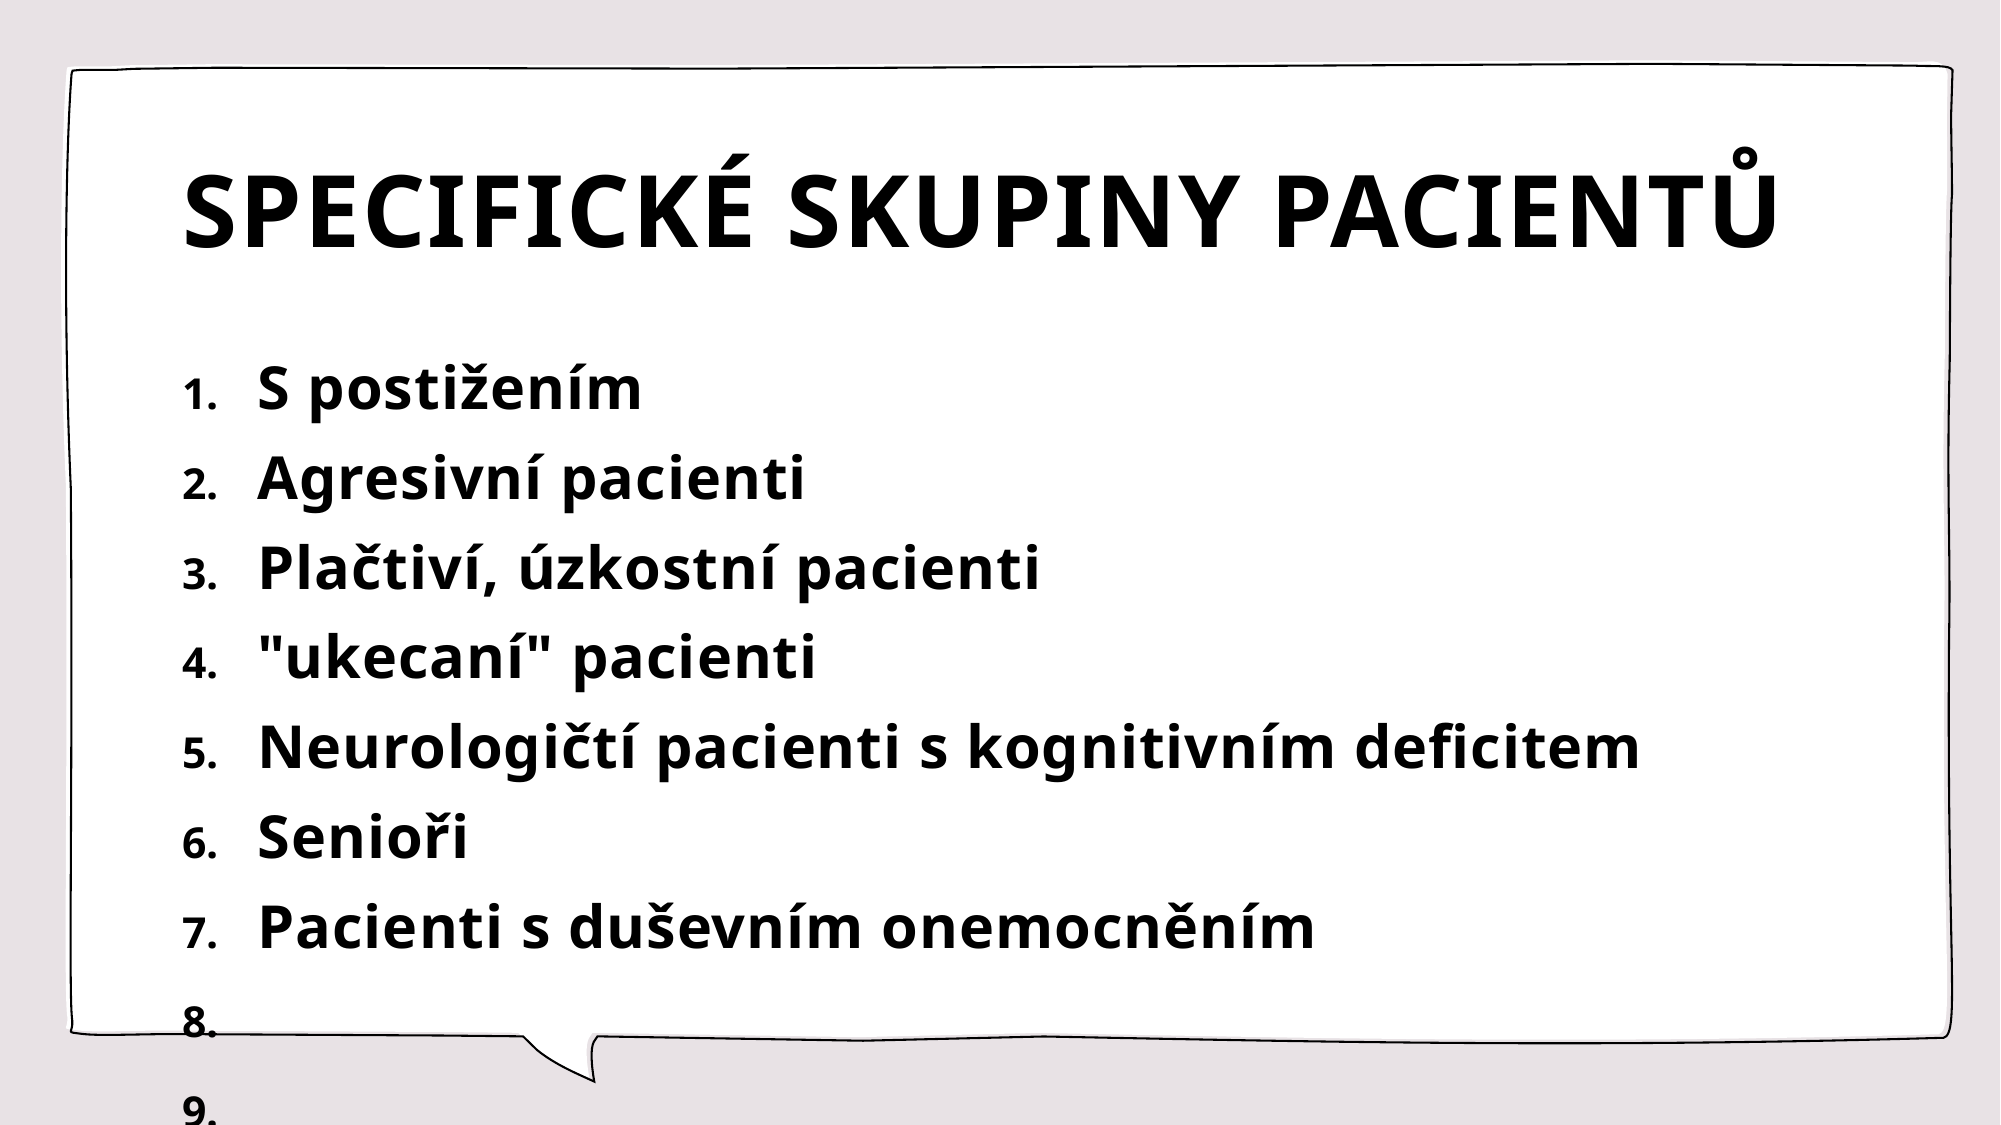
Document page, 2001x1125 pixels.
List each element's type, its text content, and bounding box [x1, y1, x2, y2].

list S postižením Agresivní pacienti Plačtiví, úzkostní pacienti "ukecaní" pacienti Neurologičtí pacienti s kognitivním deficitem Senioři Pacienti s duševním onemocněním [167, 342, 1863, 971]
title SPECIFICKÉ SKUPINY PACIENTŮ [167, 91, 1863, 324]
